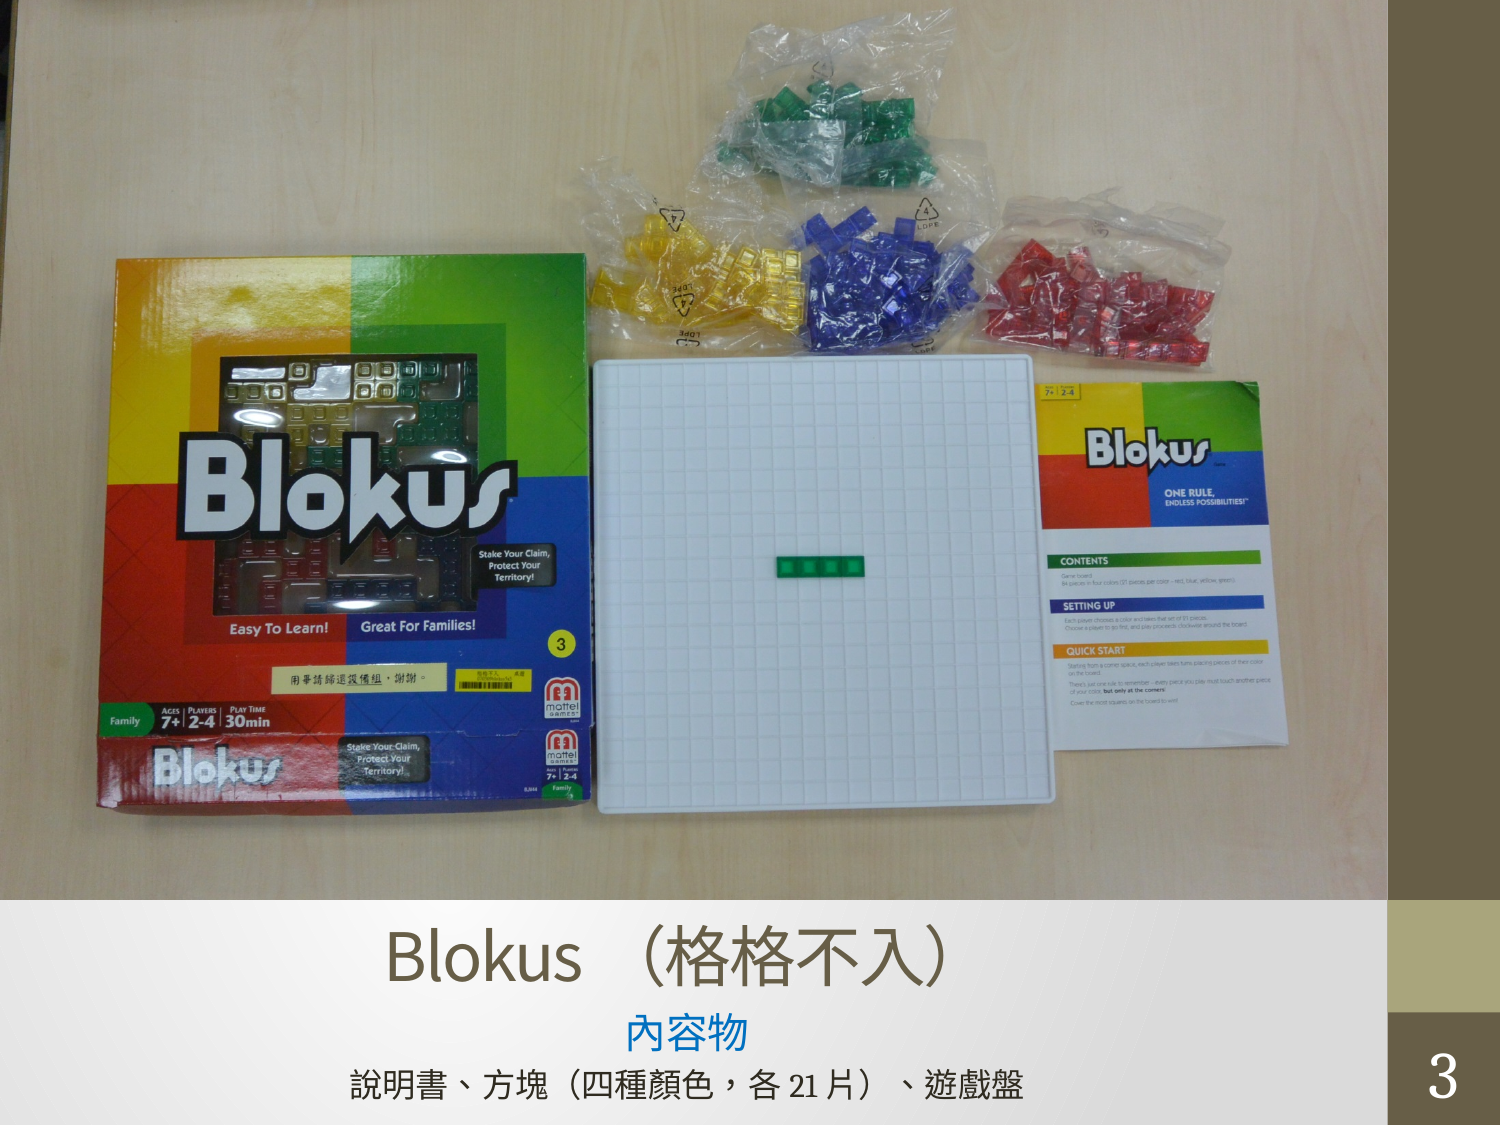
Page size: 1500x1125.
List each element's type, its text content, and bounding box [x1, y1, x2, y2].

text_box 3 [1387, 1023, 1500, 1119]
picture [0, 0, 1388, 900]
title Blokus（格格不入） [49, 905, 1325, 999]
list 內容物 說明書、方塊（四種顏色，各21片）、遊戲盤 [49, 999, 1325, 1120]
